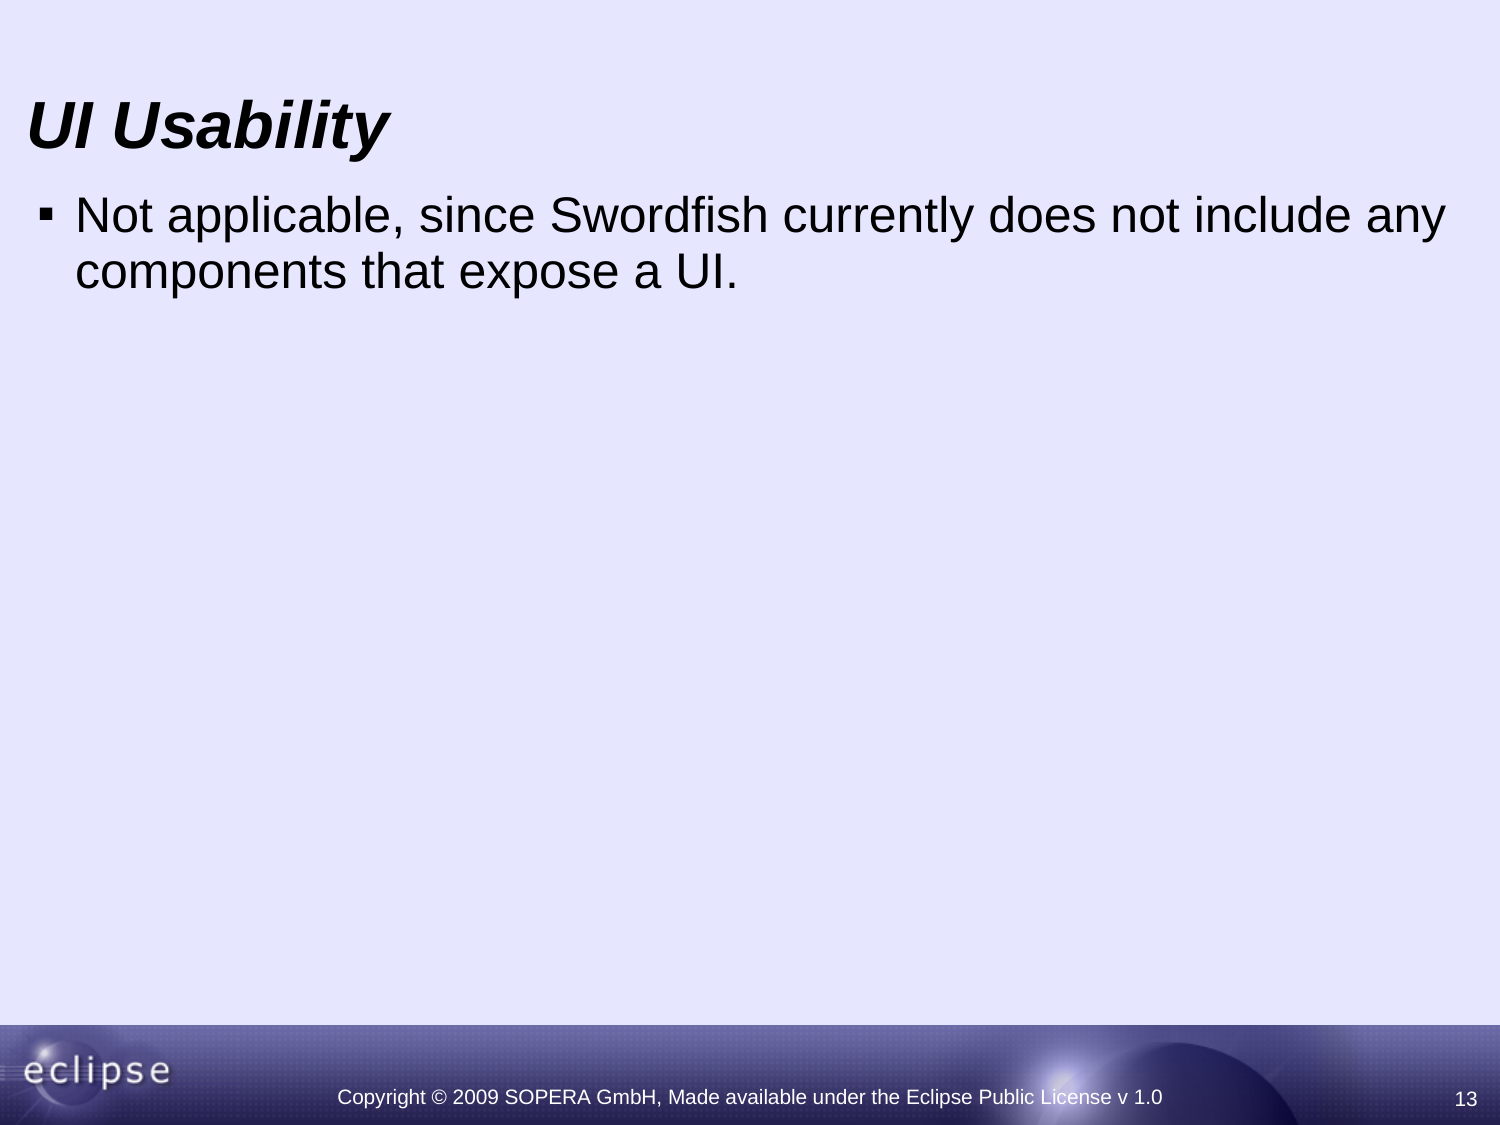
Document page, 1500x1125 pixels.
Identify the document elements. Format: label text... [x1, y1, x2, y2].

picture [0, 1025, 1500, 1125]
title UI Usability [26, 84, 1474, 172]
list Not applicable, since Swordfish currently does not include any components that expose a UI. [37, 187, 1463, 1021]
